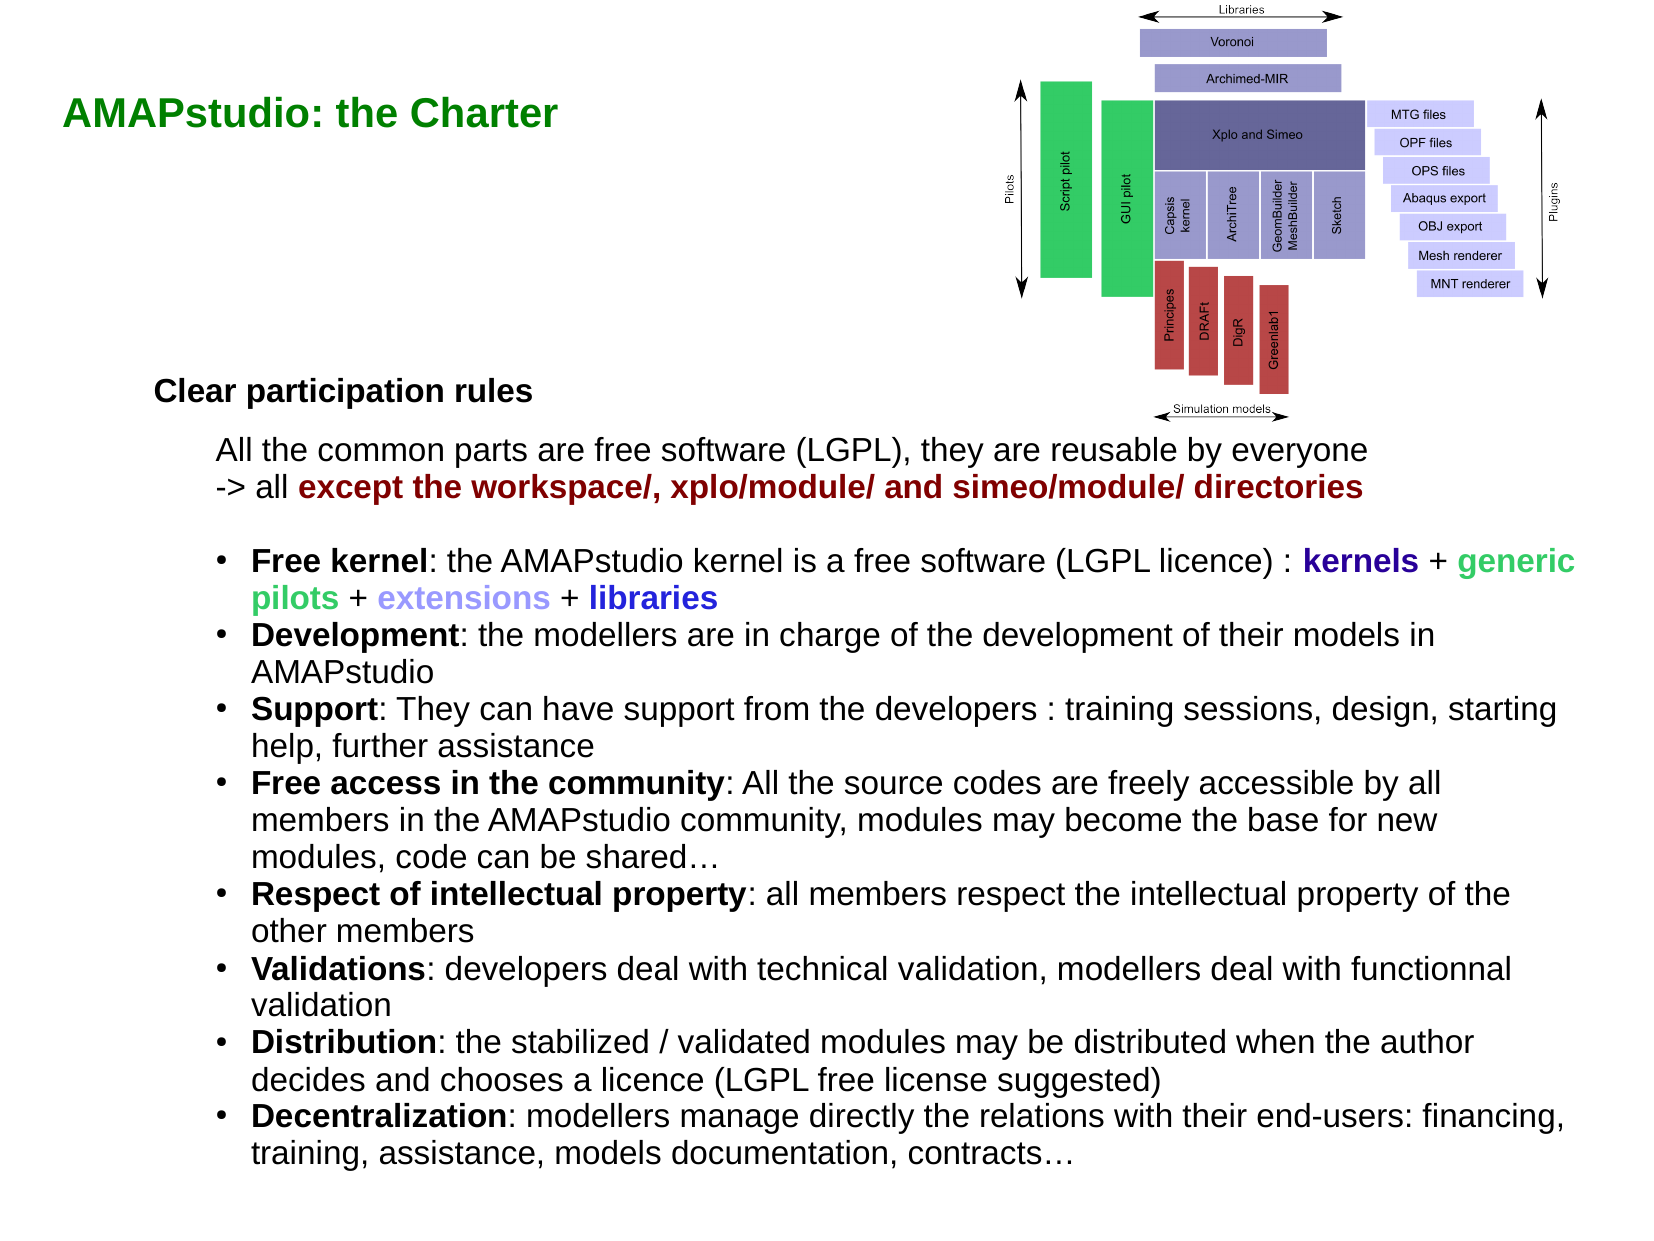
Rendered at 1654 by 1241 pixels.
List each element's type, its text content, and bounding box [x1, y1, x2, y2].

text_box AMAPstudio: the Charter [47, 82, 756, 144]
text_box Clear participation rules [153, 373, 711, 413]
text_box All the common parts are free software (LGPL), they are reusable by everyone -> all except the workspace/, xplo/module/ and simeo/module/ directories Free kernel: the AMAPstudio kernel is a free software (LGPL licence) : kernels + generic pilots + extensions + libraries Development: the modellers are in charge of the development of their models in AMAPstudio Support: They can have support from the developers : training sessions, design, starting help, further assistance Free access in the community: All the source codes are freely accessible by all members in the AMAPstudio community, modules may become the base for new modules, code can be shared… Respect of intellectual property: all members respect the intellectual property of the other members Validations: developers deal with technical validation, modellers deal with functionnal validation Distribution: the stabilized / validated modules may be distributed when the author decides and chooses a licence (LGPL free license suggested) Decentralization: modellers manage directly the relations with their end-users: financing, training, assistance, models documentation, contracts… [200, 424, 1595, 1180]
picture [1005, 5, 1560, 422]
